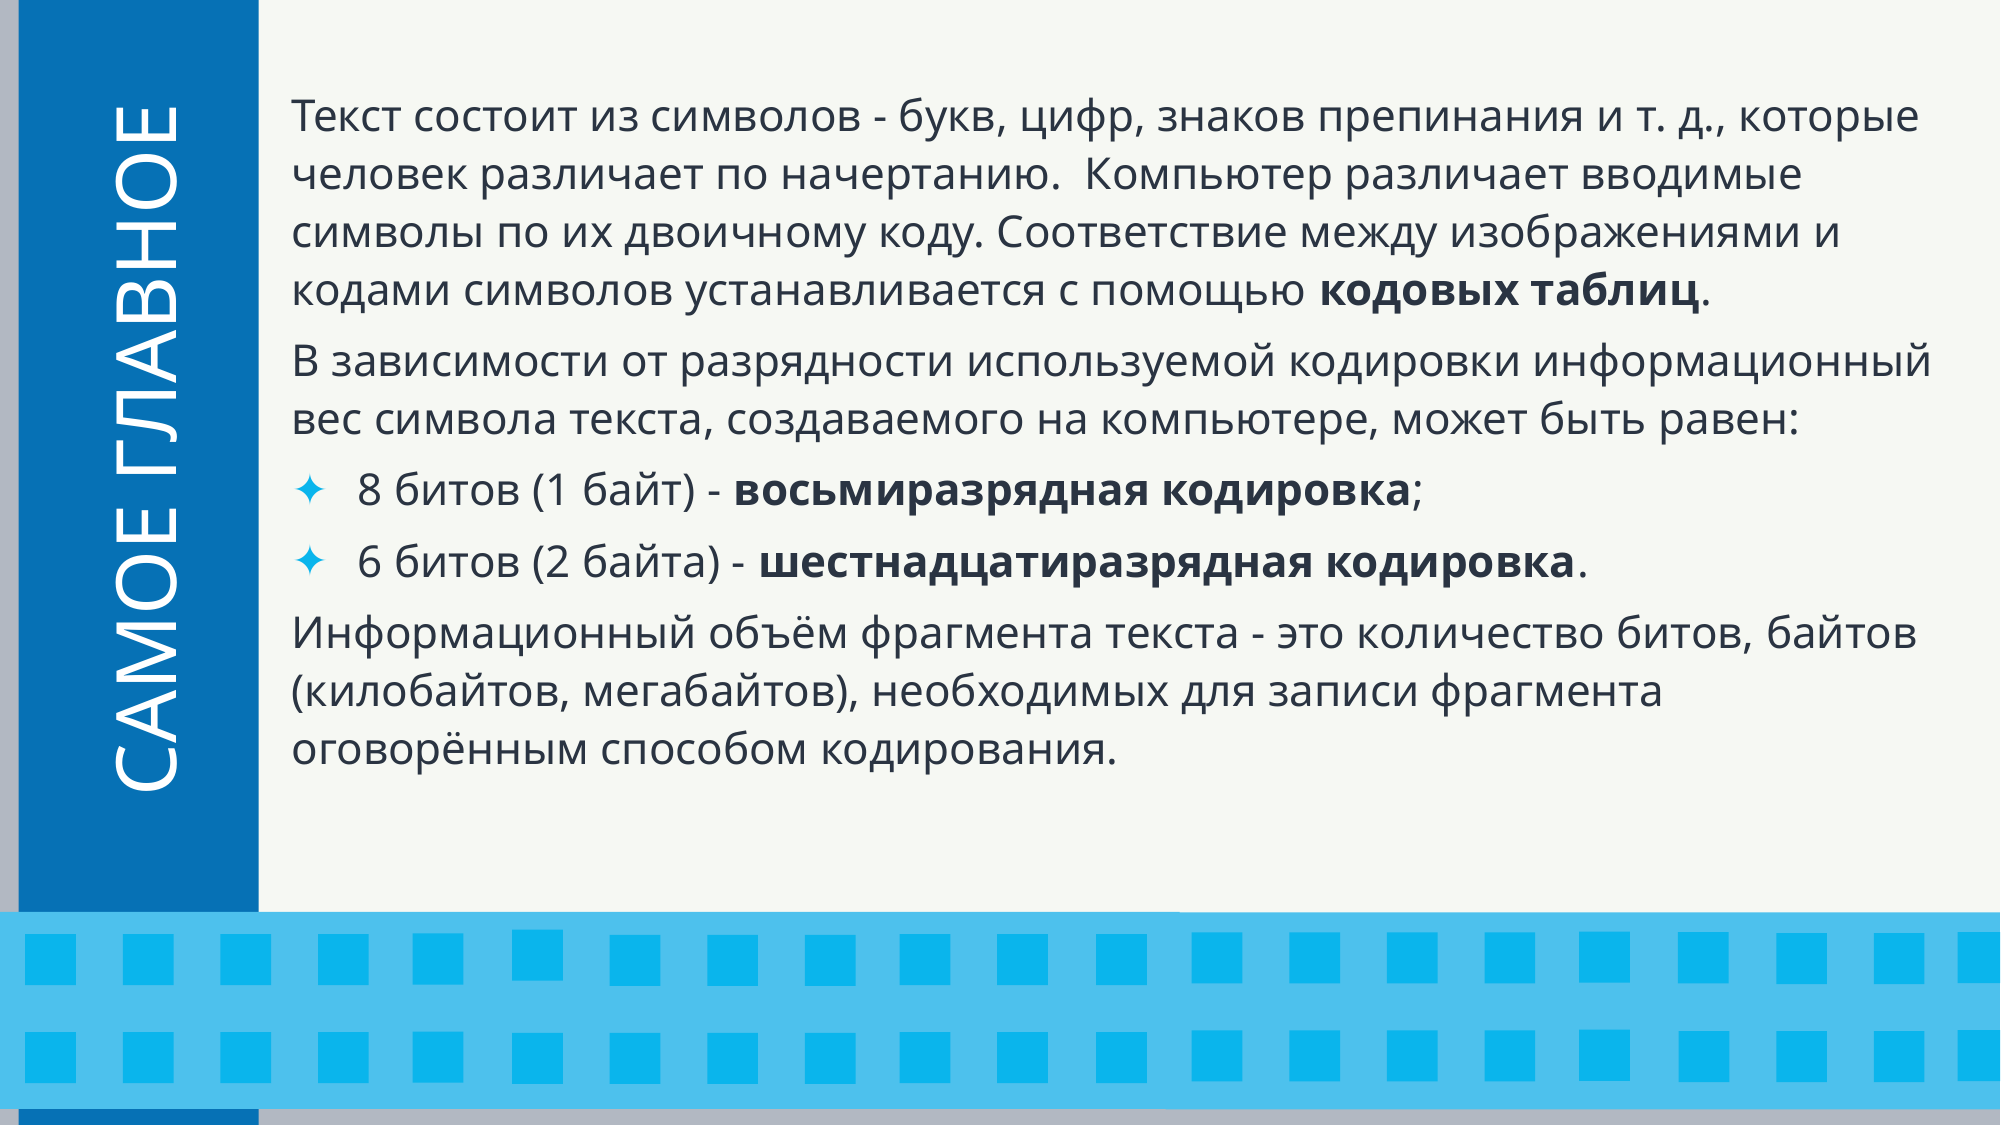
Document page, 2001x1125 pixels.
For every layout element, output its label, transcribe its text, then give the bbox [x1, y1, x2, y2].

text_box Текст состоит из символов - букв, цифр, знаков препинания и т. д., которые человек различает по начертанию. Компьютер различает вводимые символы по их двоичному коду. Соответствие между изображениями и кодами символов устанавливается с помощью кодовых таблиц. В зависимости от разрядности используемой кодировки информационный вес символа текста, создаваемого на компьютере, может быть равен: 8 битов (1 байт) - восьмиразрядная кодировка; 6 битов (2 байта) - шестнадцатиразрядная кодировка. Информационный объём фрагмента текста - это количество битов, байтов (килобайтов, мегабайтов), необходимых для записи фрагмента оговорённым способом кодирования. [276, 74, 1951, 892]
